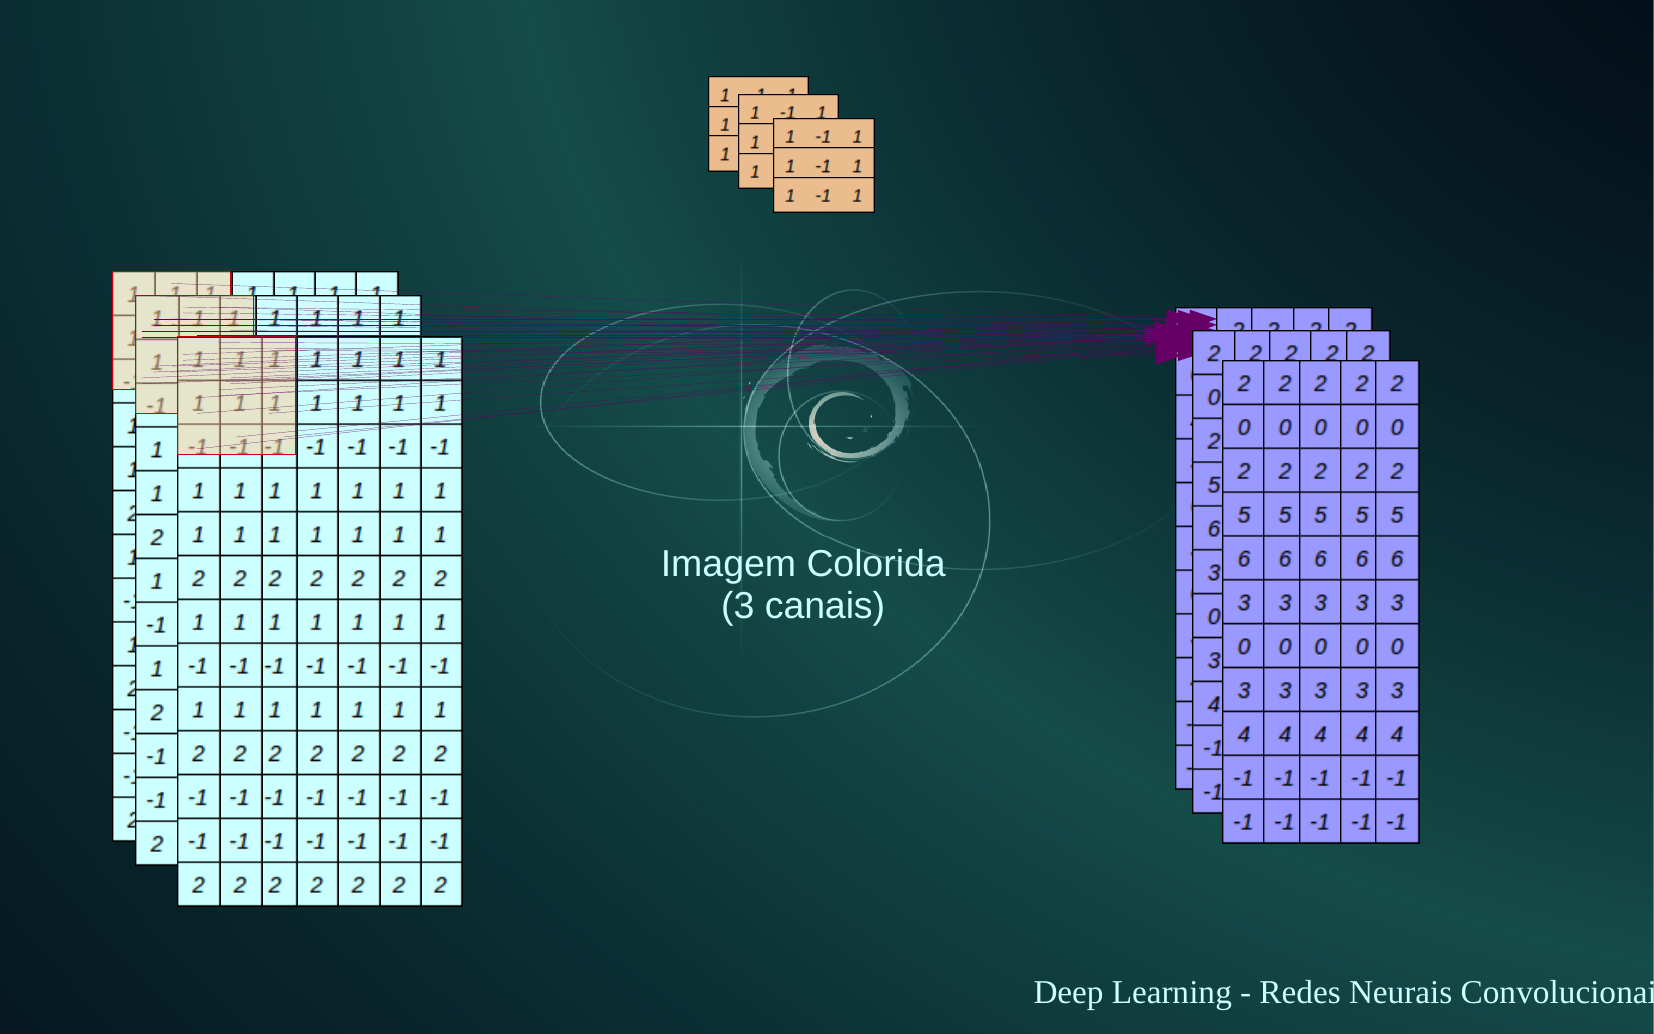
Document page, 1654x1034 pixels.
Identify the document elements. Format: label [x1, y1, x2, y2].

picture [0, 0, 1654, 1034]
text_box [112, 271, 296, 455]
